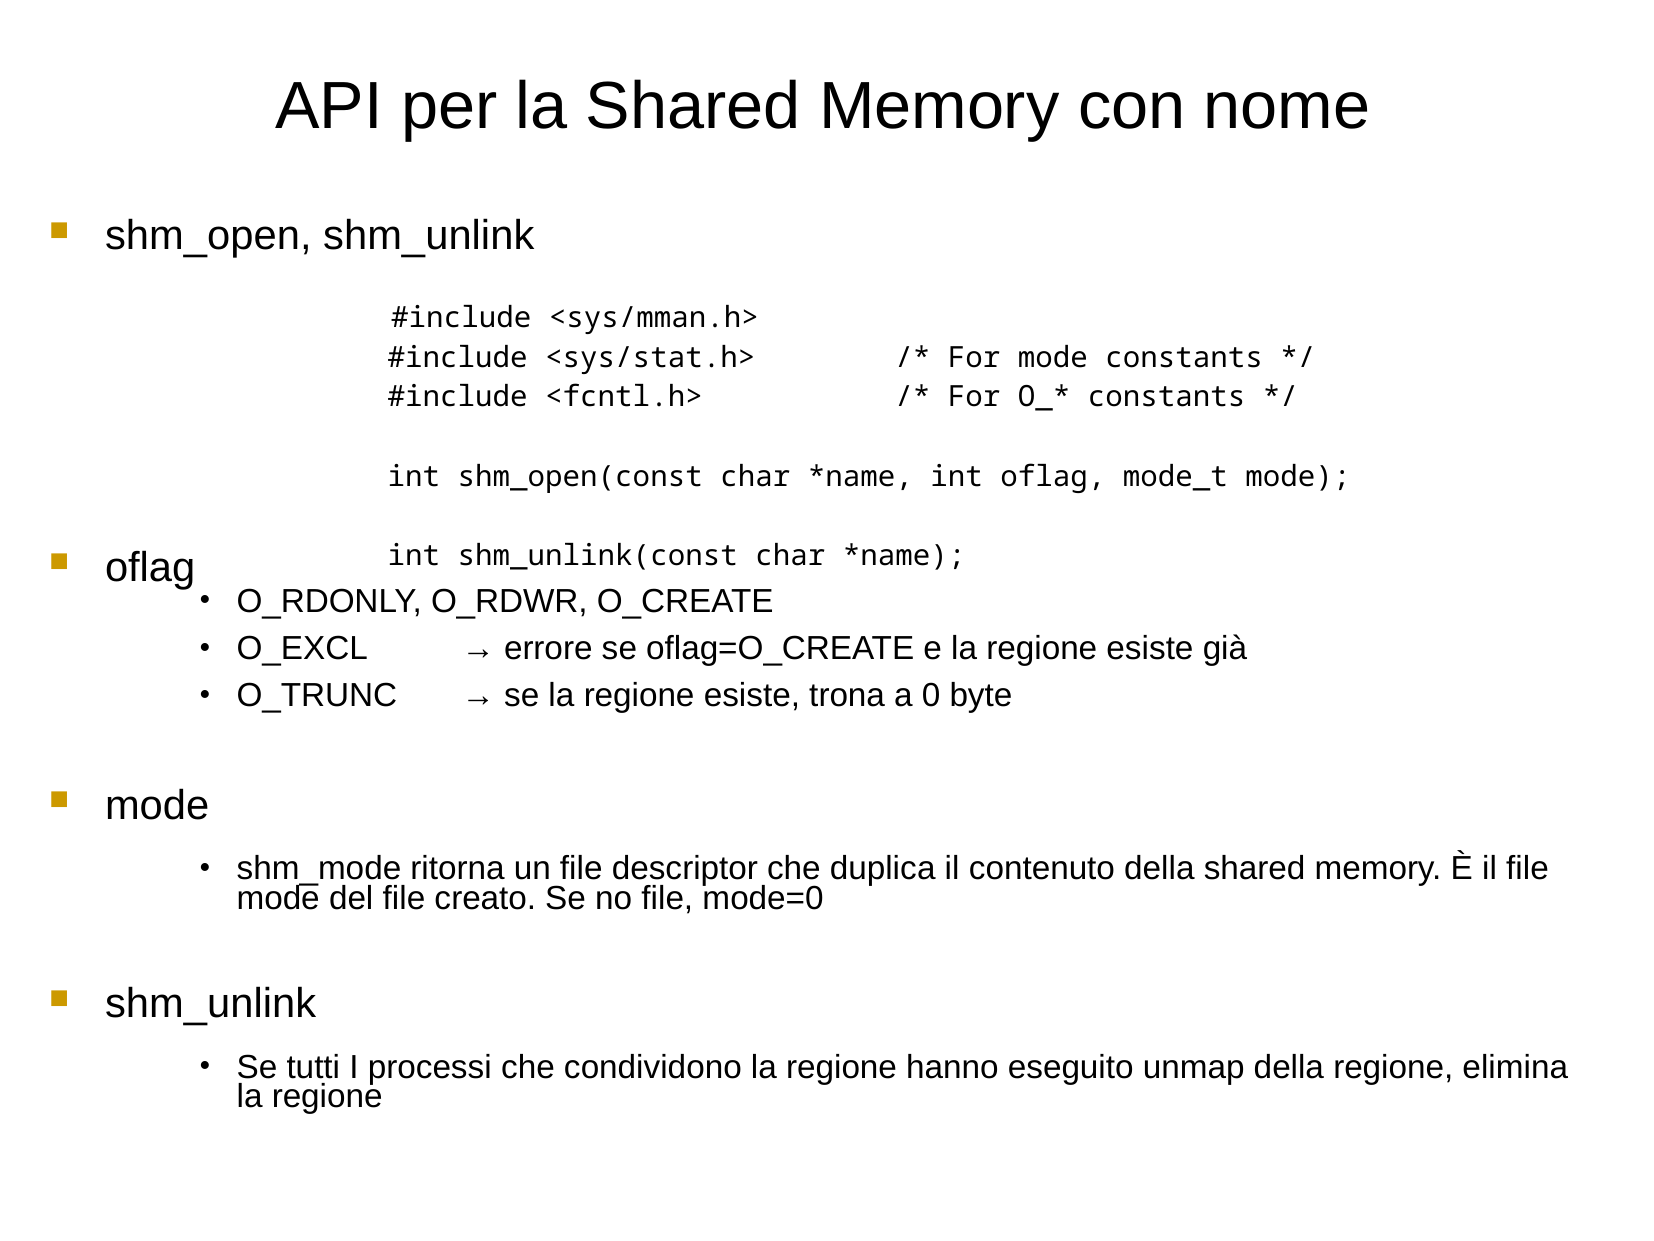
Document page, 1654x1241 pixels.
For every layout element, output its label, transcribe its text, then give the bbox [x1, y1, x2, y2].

text_box #include <sys/mman.h> #include <sys/stat.h> /* For mode constants */ #include <fcntl.h> /* For O_* constants */ int shm_open(const char *name, int oflag, mode_t mode); int shm_unlink(const char *name); [302, 286, 1582, 595]
title API per la Shared Memory con nome [41, 1, 1606, 209]
list shm_open, shm_unlink oflag O_RDONLY, O_RDWR, O_CREATE O_EXCL → errore se oflag=O_CREATE e la regione esiste già O_TRUNC → se la regione esiste, trona a 0 byte mode shm_mode ritorna un file descriptor che duplica il contenuto della shared memory. È il file mode del file creato. Se no file, mode=0 shm_unlink Se tutti I processi che condividono la regione hanno eseguito unmap della regione, elimina la regione [34, 138, 1604, 1241]
